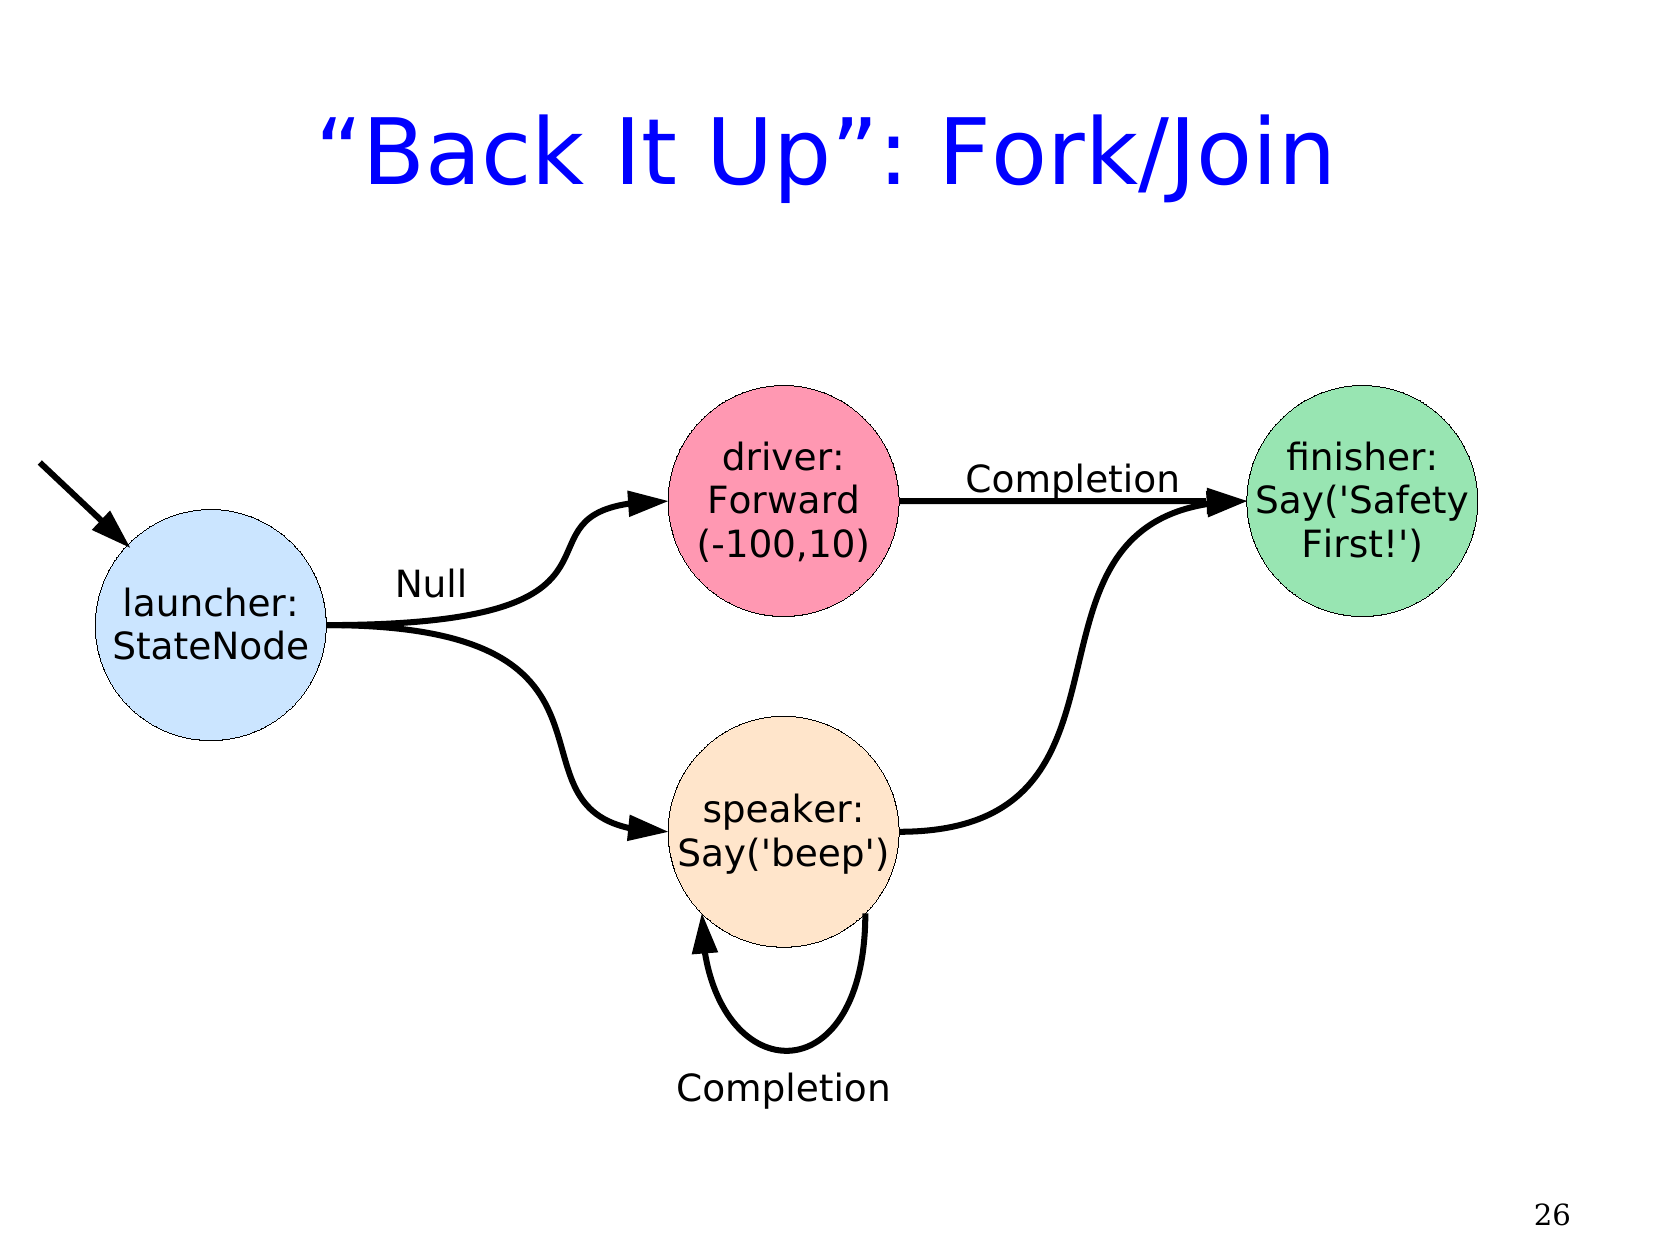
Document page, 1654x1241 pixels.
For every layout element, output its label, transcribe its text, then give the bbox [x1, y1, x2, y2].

title “Back It Up”: Fork/Join [82, 49, 1571, 257]
text_box launcher: StateNode [95, 509, 327, 741]
text_box finisher: Say('Safety First!') [1246, 385, 1478, 617]
text_box driver: Forward (-100,10) [668, 385, 900, 617]
text_box speaker: Say('beep') [668, 716, 900, 948]
